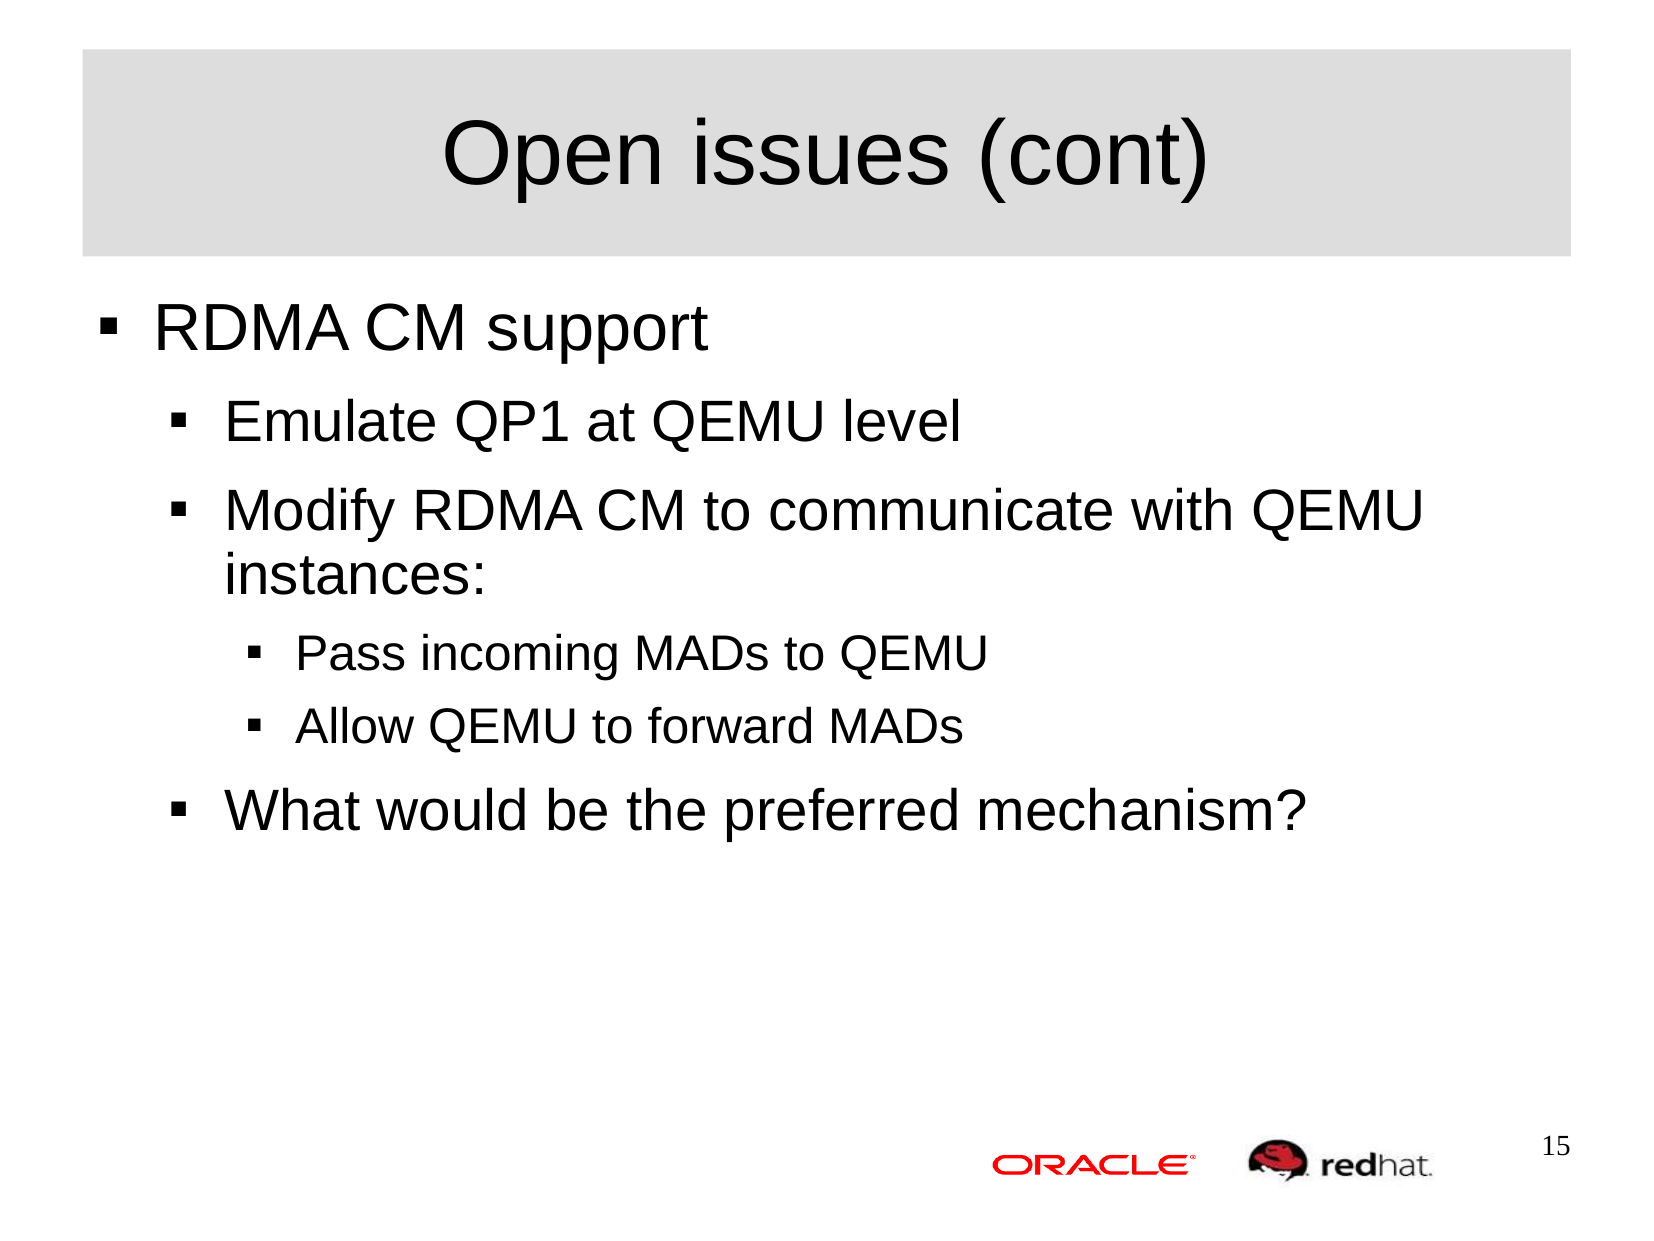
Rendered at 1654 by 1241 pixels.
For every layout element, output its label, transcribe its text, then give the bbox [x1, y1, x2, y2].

picture [975, 1117, 1213, 1212]
title Open issues (cont) [82, 49, 1571, 257]
list RDMA CM support Emulate QP1 at QEMU level Modify RDMA CM to communicate with QEMU instances: Pass incoming MADs to QEMU Allow QEMU to forward MADs What would be the preferred mechanism? [82, 290, 1571, 1010]
picture [1245, 1090, 1435, 1241]
